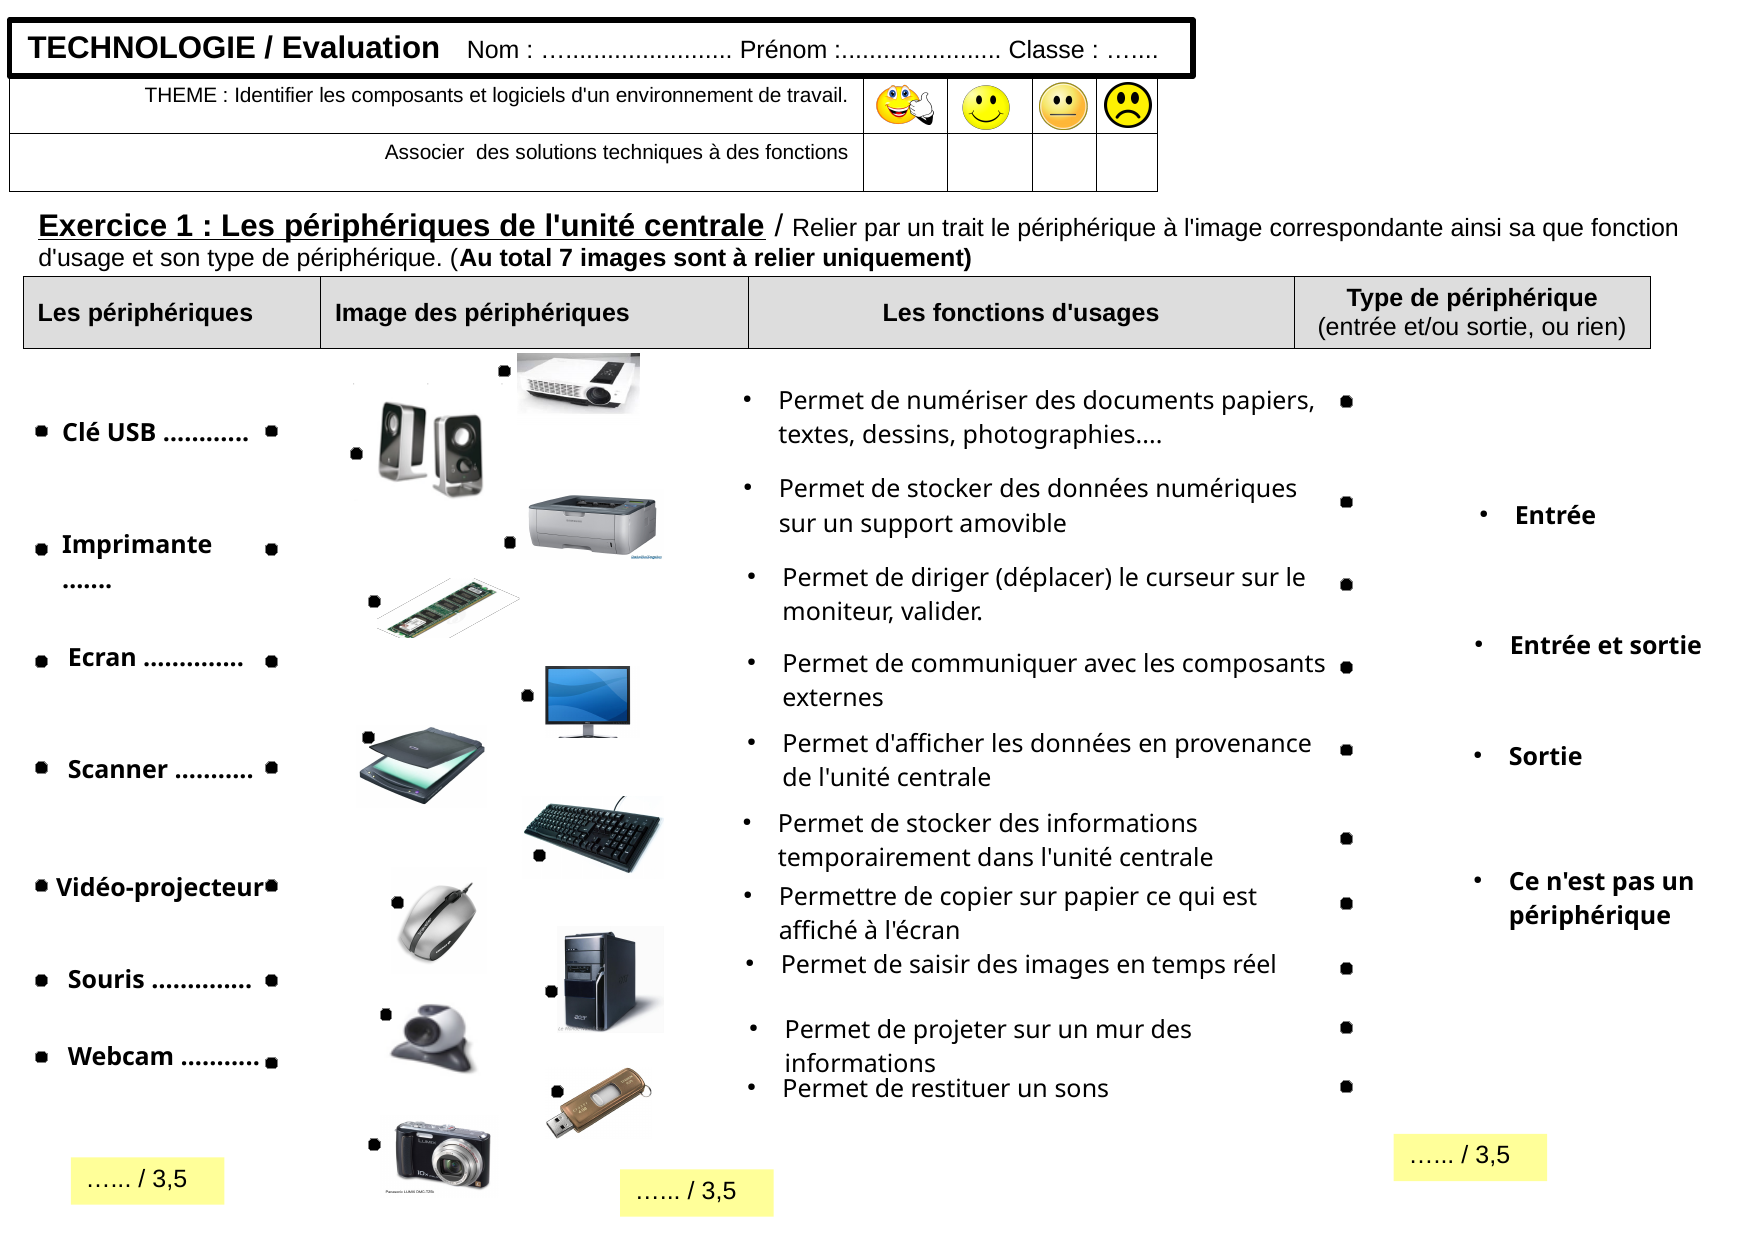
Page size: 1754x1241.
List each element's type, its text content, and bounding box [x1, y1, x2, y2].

text_box Webcam …........ [53, 1036, 296, 1075]
text_box Souris …........... [53, 960, 296, 998]
picture [356, 725, 487, 809]
text_box [35, 543, 48, 556]
text_box [391, 896, 404, 909]
picture [521, 796, 664, 879]
text_box [1340, 661, 1353, 674]
picture [520, 489, 664, 561]
picture [962, 85, 1010, 130]
text_box Ecran …........... [53, 637, 284, 674]
text_box Permet de numériser des documents papiers, textes, dessins, photographies.... [728, 381, 1359, 443]
picture [545, 666, 640, 738]
text_box Imprimante ….... [47, 525, 278, 569]
table_header [1097, 79, 1157, 133]
text_box Permettre de copier sur papier ce qui est affiché à l'écran [728, 877, 1353, 939]
text_box [265, 879, 278, 892]
table_header Type de périphérique (entrée et/ou sortie, ou rien) [1295, 277, 1650, 348]
text_box Exercice 1 : Les périphériques de l'unité centrale / Relier par un trait le périphérique à l'image correspondante ainsi sa que fonction d'usage et son type de périphérique. (Au total 7 images sont à relier uniquement) [23, 201, 1737, 279]
text_box …... / 3,5 [620, 1169, 774, 1217]
text_box [35, 879, 48, 892]
text_box [1340, 962, 1353, 975]
text_box Ce n'est pas un périphérique [1458, 862, 1731, 945]
text_box [35, 1051, 48, 1063]
table_cell [864, 134, 947, 191]
text_box [265, 543, 278, 556]
text_box [1340, 1080, 1353, 1093]
text_box Permet de saisir des images en temps réel [730, 944, 1371, 982]
text_box Permet d'afficher les données en provenance de l'unité centrale [732, 723, 1353, 786]
text_box TECHNOLOGIE / Evaluation Nom : …........................ Prénom :....................... Classe : ….... [9, 20, 1193, 77]
text_box [551, 1085, 564, 1098]
text_box [350, 447, 363, 460]
text_box [1340, 578, 1353, 591]
picture [391, 867, 487, 974]
text_box Scanner …........ [53, 749, 278, 786]
text_box [1340, 1021, 1353, 1034]
picture [517, 353, 640, 425]
text_box [362, 731, 375, 744]
text_box [380, 1008, 392, 1021]
text_box Permet de projeter sur un mur des informations [734, 1009, 1359, 1058]
text_box Clé USB …......... [47, 413, 278, 449]
table_cell [948, 134, 1032, 191]
picture [876, 82, 934, 125]
text_box …... / 3,5 [70, 1157, 225, 1205]
text_box [1340, 496, 1353, 508]
text_box [265, 1057, 278, 1069]
text_box Permet de stocker des informations temporairement dans l'unité centrale [727, 803, 1353, 880]
table_header THEME : Identifier les composants et logiciels d'un environnement de travail. [10, 79, 863, 133]
text_box [265, 655, 278, 668]
table_cell [1033, 134, 1096, 191]
text_box Permet de diriger (déplacer) le curseur sur le moniteur, valider. [732, 557, 1353, 620]
text_box [1340, 897, 1353, 910]
table_header Les fonctions d'usages [749, 277, 1294, 348]
picture [352, 382, 511, 501]
picture [377, 578, 520, 638]
text_box Vidéo-projecteur [41, 868, 284, 916]
text_box [35, 655, 48, 668]
picture [1104, 82, 1152, 128]
text_box Permet de communiquer avec les composants externes [732, 644, 1353, 721]
text_box [368, 1138, 381, 1151]
text_box [265, 974, 278, 987]
text_box [1340, 832, 1353, 845]
table_cell [1097, 134, 1157, 191]
text_box [545, 985, 558, 998]
picture [1039, 82, 1088, 130]
text_box [521, 689, 534, 702]
text_box Permet de stocker des données numériques sur un support amovible [728, 469, 1353, 532]
text_box [35, 425, 48, 437]
text_box Sortie [1458, 736, 1646, 780]
text_box [1340, 744, 1353, 756]
text_box [35, 974, 48, 987]
text_box Entrée [1464, 496, 1652, 541]
table_header Image des périphériques [321, 277, 748, 348]
picture [377, 992, 497, 1087]
table_header [1033, 79, 1096, 133]
text_box [498, 365, 511, 377]
picture [545, 1067, 652, 1139]
table_cell Associer des solutions techniques à des fonctions [10, 134, 863, 191]
table_header Les périphériques [24, 277, 320, 348]
text_box Permet de restituer un sons [732, 1068, 1357, 1106]
text_box [35, 761, 48, 774]
text_box [504, 536, 516, 549]
text_box Entrée et sortie [1459, 625, 1725, 674]
text_box [1340, 395, 1353, 408]
table_header [948, 79, 1032, 133]
text_box …... / 3,5 [1393, 1133, 1548, 1182]
text_box [368, 595, 381, 608]
text_box [265, 425, 278, 437]
picture [380, 1115, 499, 1198]
picture [557, 926, 664, 1033]
text_box [533, 849, 546, 862]
text_box [265, 761, 278, 774]
table_header [864, 79, 947, 133]
